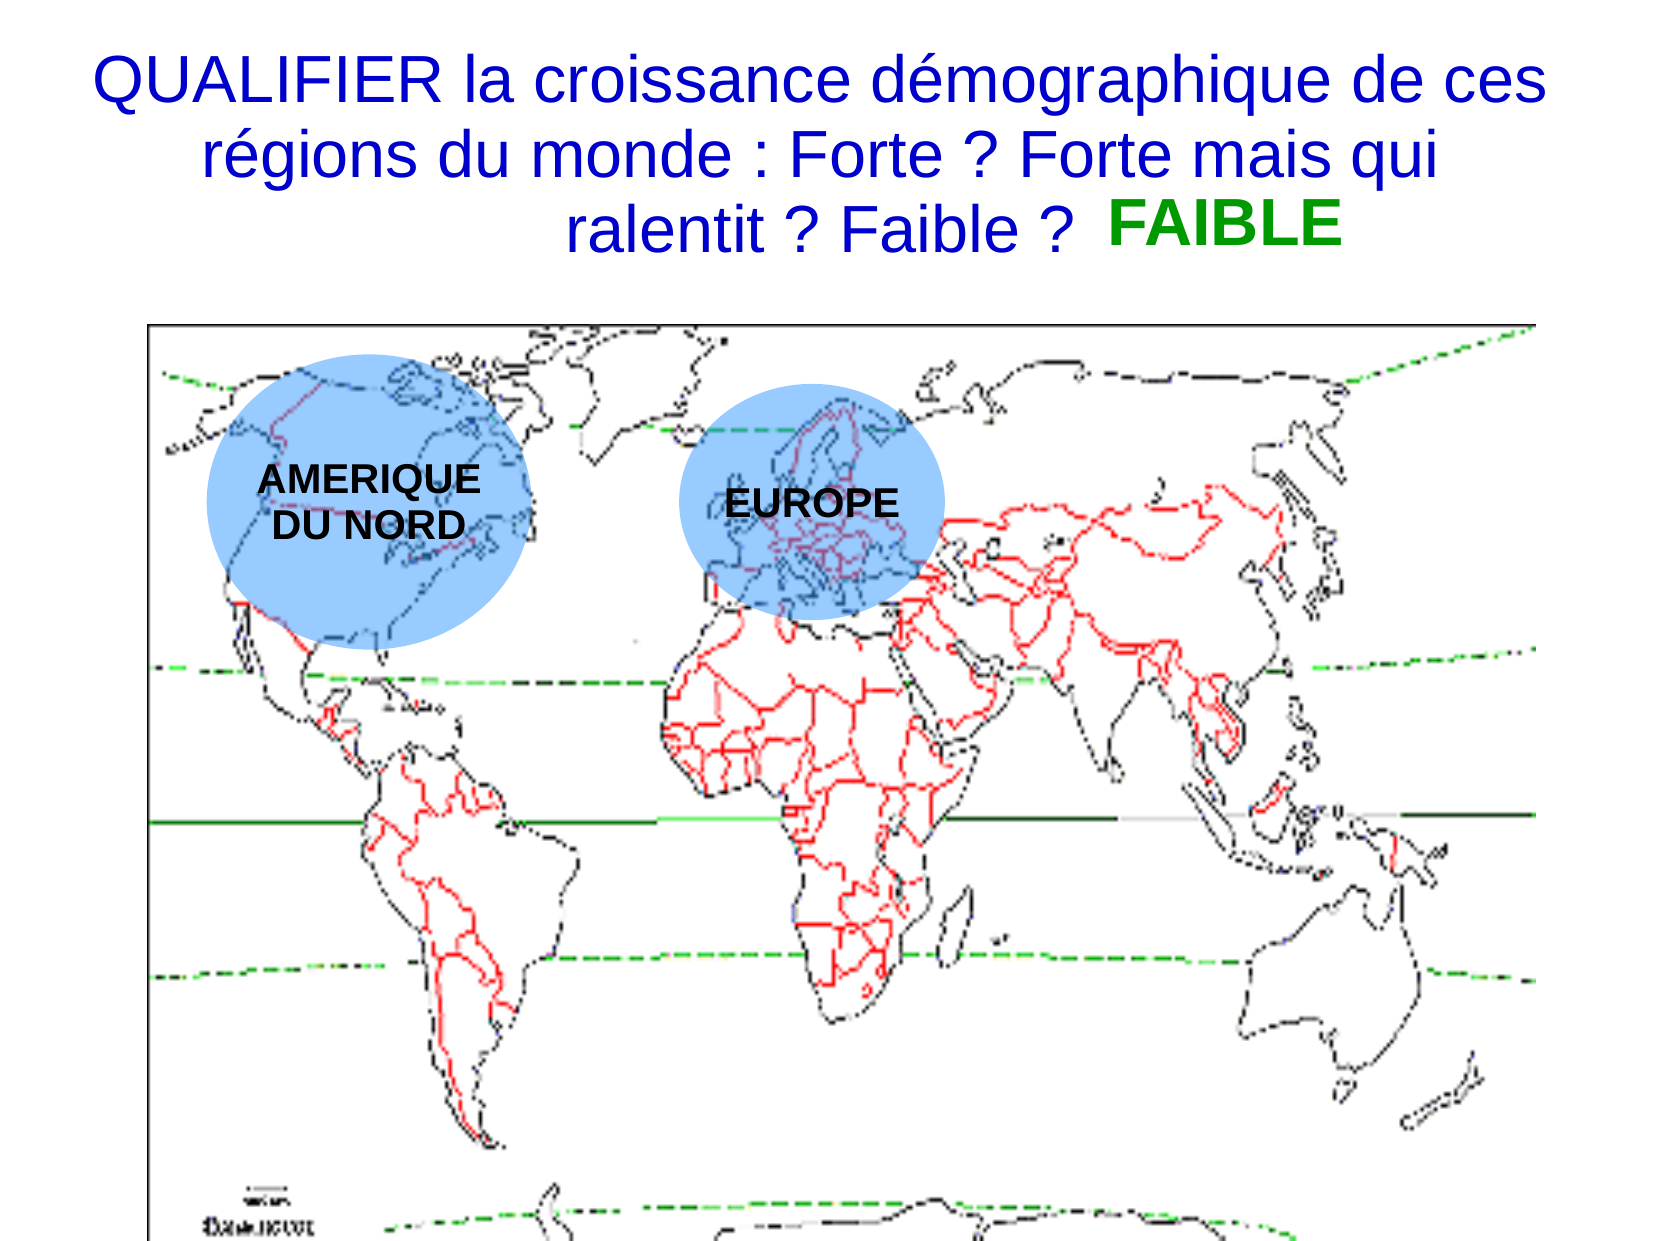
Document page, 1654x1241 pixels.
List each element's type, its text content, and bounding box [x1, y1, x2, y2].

text_box [206, 370, 532, 587]
text_box AMERIQUE DU NORD [236, 448, 502, 650]
picture [147, 370, 1536, 1241]
text_box FAIBLE [1092, 177, 1595, 417]
title QUALIFIER la croissance démographique de ces régions du monde : Forte ? Forte mais qui ralentit ? Faible ? [76, 42, 1566, 370]
text_box [679, 383, 945, 621]
text_box EUROPE [708, 472, 916, 535]
